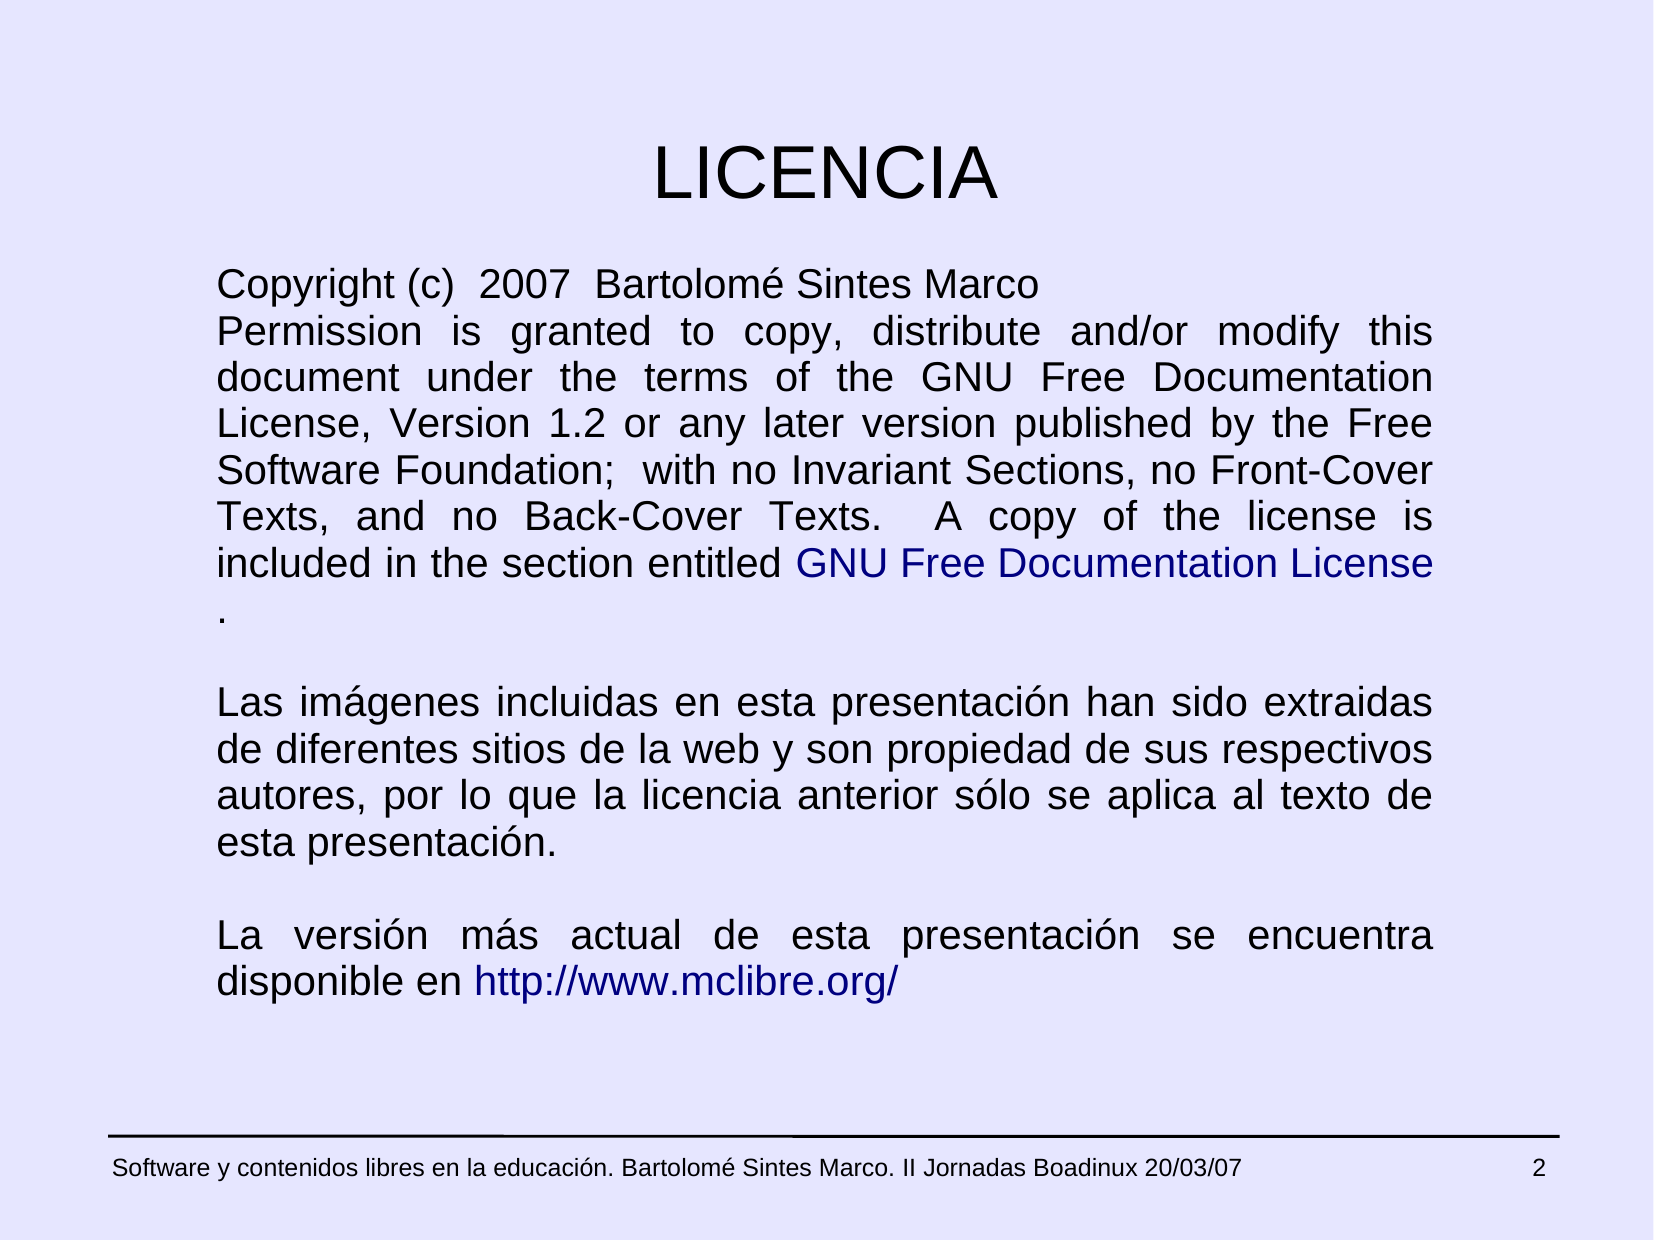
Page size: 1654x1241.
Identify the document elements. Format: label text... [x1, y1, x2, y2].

text_box LICENCIA Copyright (c) 2007 Bartolomé Sintes Marco Permission is granted to copy, distribute and/or modify this document under the terms of the GNU Free Documentation License, Version 1.2 or any later version published by the Free Software Foundation; with no Invariant Sections, no Front-Cover Texts, and no Back-Cover Texts. A copy of the license is included in the section entitled GNU Free Documentation License. Las imágenes incluidas en esta presentación han sido extraidas de diferentes sitios de la web y son propiedad de sus respectivos autores, por lo que la licencia anterior sólo se aplica al texto de esta presentación. La versión más actual de esta presentación se encuentra disponible en http://www.mclibre.org/ [216, 130, 1435, 1010]
